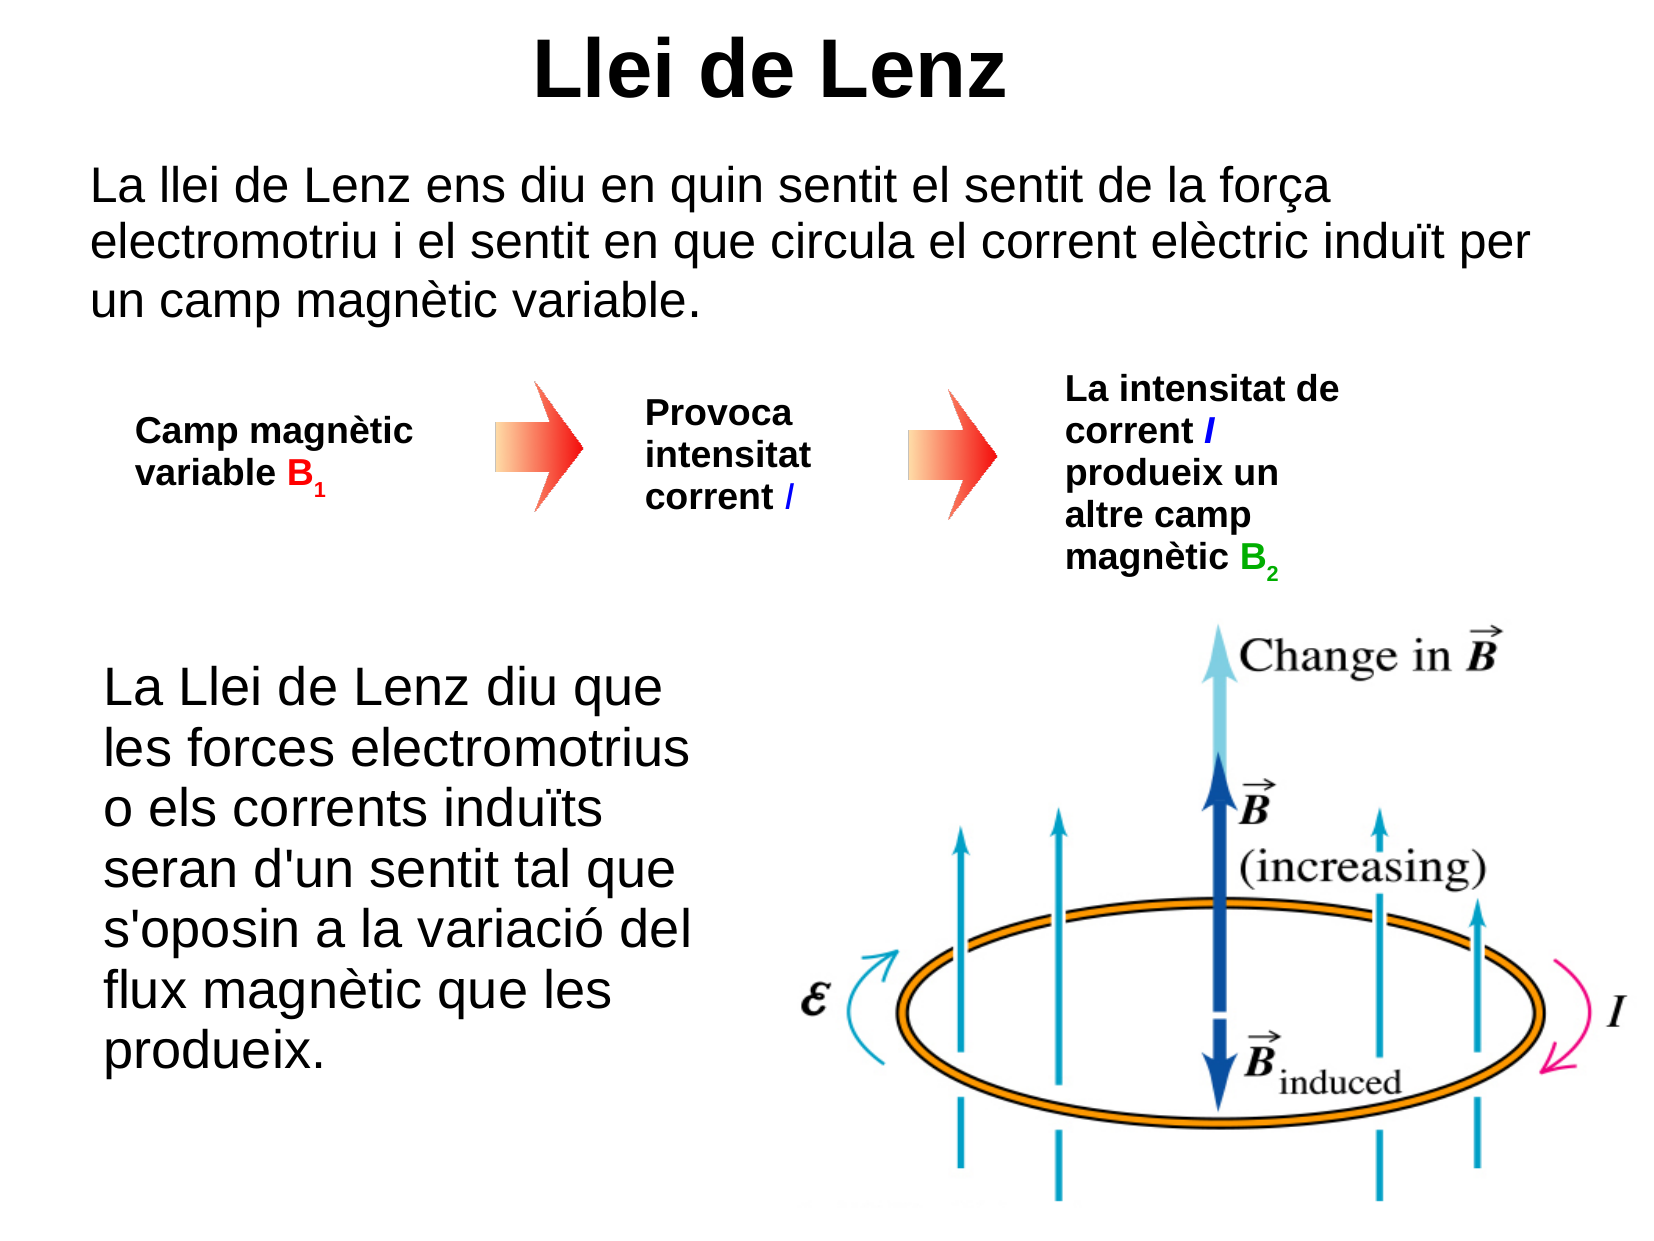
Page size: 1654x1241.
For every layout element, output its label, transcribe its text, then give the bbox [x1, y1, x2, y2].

text_box Llei de Lenz [517, 15, 1118, 123]
picture [786, 607, 1643, 1208]
text_box Provoca intensitat corrent I [630, 384, 856, 526]
text_box La intensitat de corrent I produeix un altre camp magnètic B2 [1050, 360, 1381, 594]
text_box La Llei de Lenz diu que les forces electromotrius o els corrents induïts seran d'un sentit tal que s'oposin a la variació del flux magnètic que les produeix. [88, 649, 741, 1088]
picture [893, 352, 1006, 566]
text_box Camp magnètic variable B1 [120, 402, 451, 511]
text_box La llei de Lenz ens diu en quin sentit el sentit de la força electromotriu i el sentit en que circula el corrent elèctric induït per un camp magnètic variable. [75, 150, 1613, 337]
picture [480, 344, 592, 558]
